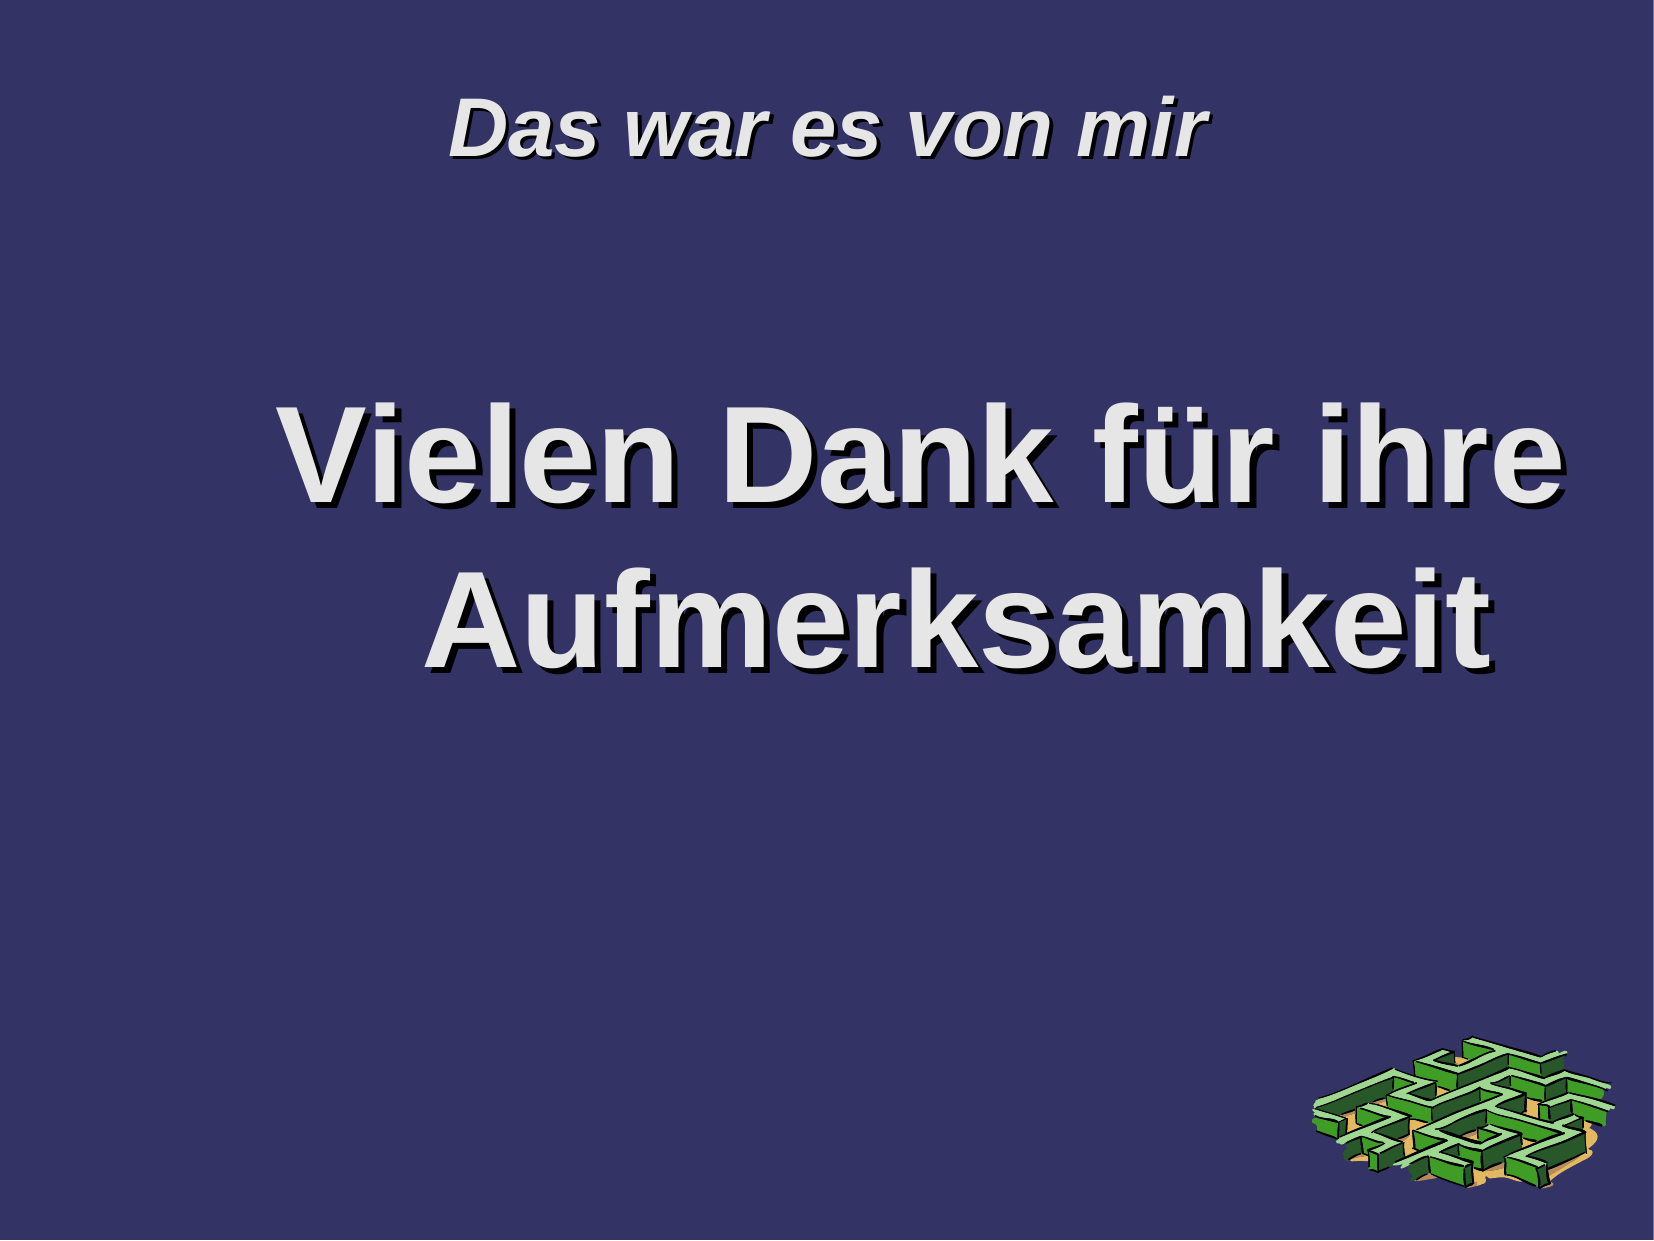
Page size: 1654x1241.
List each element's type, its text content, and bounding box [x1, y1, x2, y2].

title Das war es von mir [121, 19, 1534, 227]
list Vielen Dank für ihre Aufmerksamkeit [178, 364, 1570, 1147]
